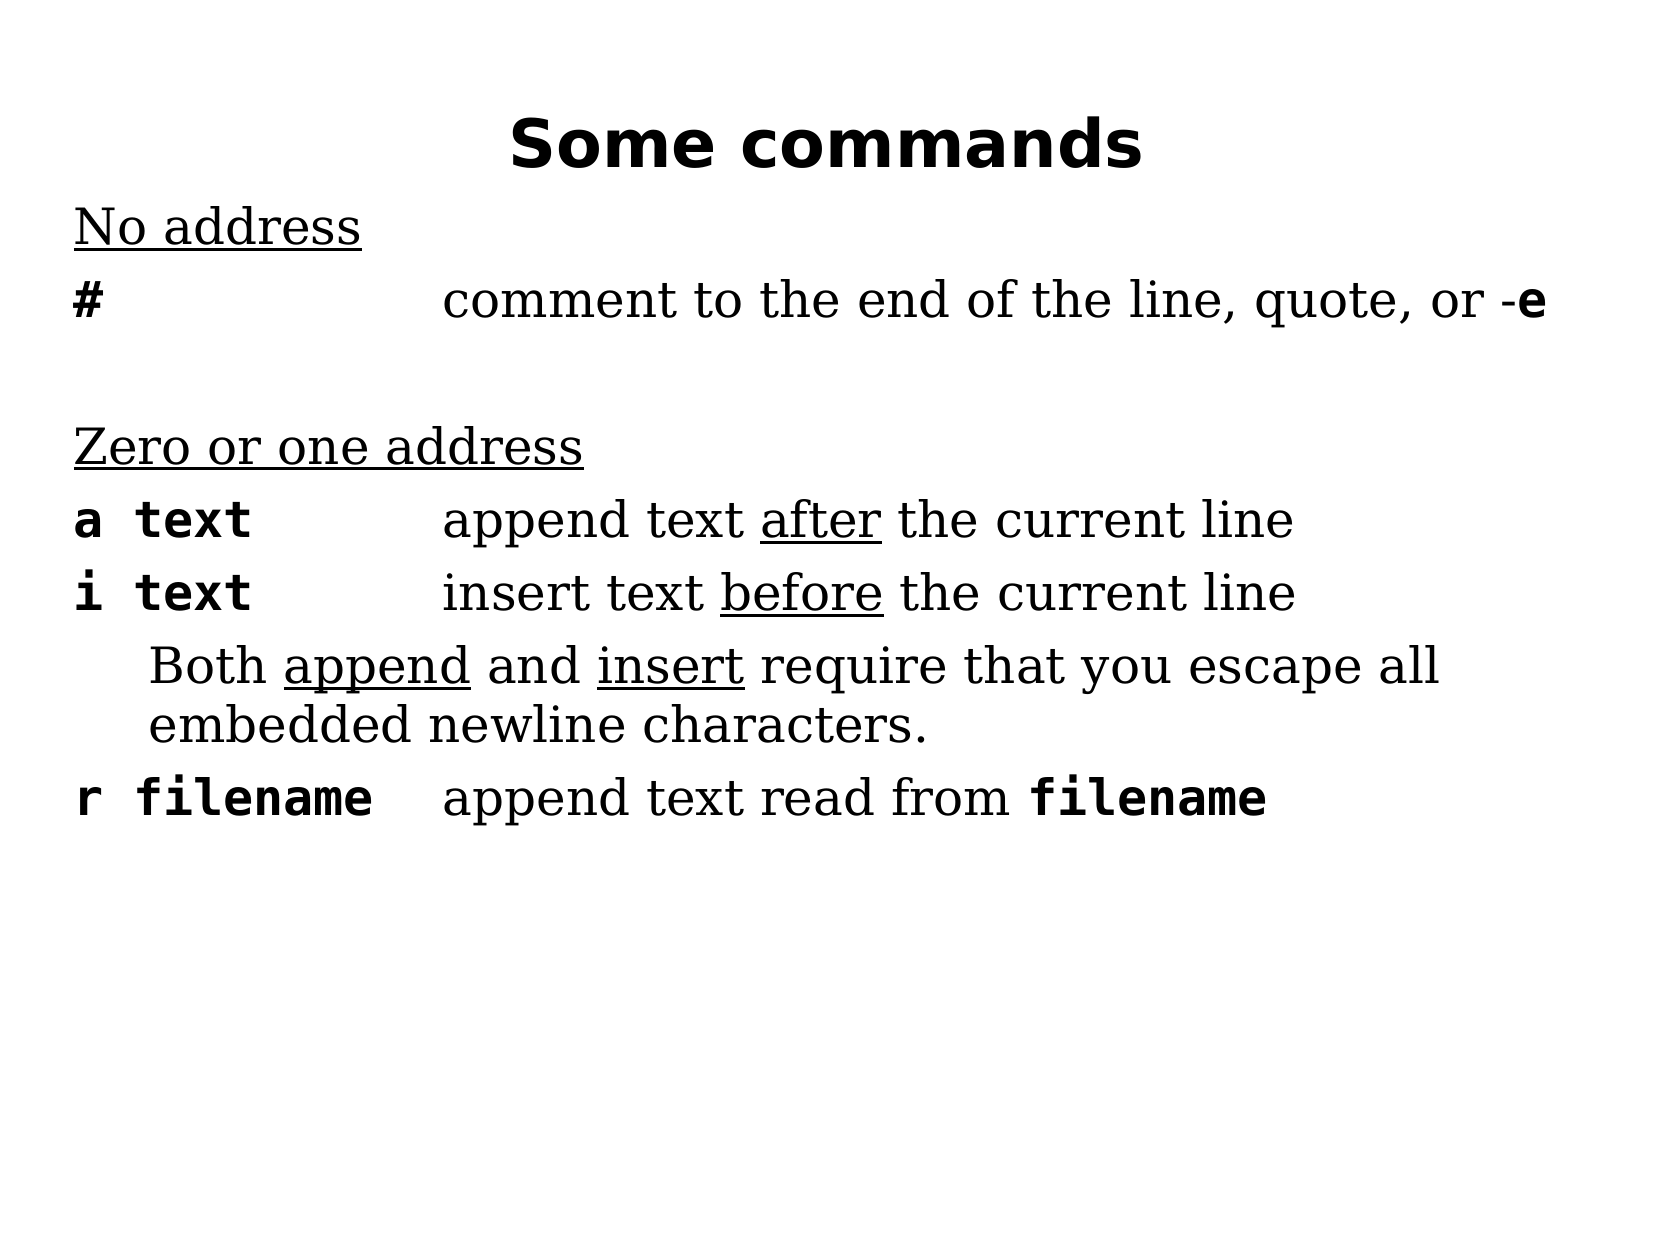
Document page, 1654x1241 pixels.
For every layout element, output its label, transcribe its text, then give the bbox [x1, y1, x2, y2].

text_box Some commands No address # comment to the end of the line, quote, or -e Zero or one address a text append text after the current line i text insert text before the current line Both append and insert require that you escape all embedded newline characters. r filename append text read from filename [59, 97, 1595, 835]
